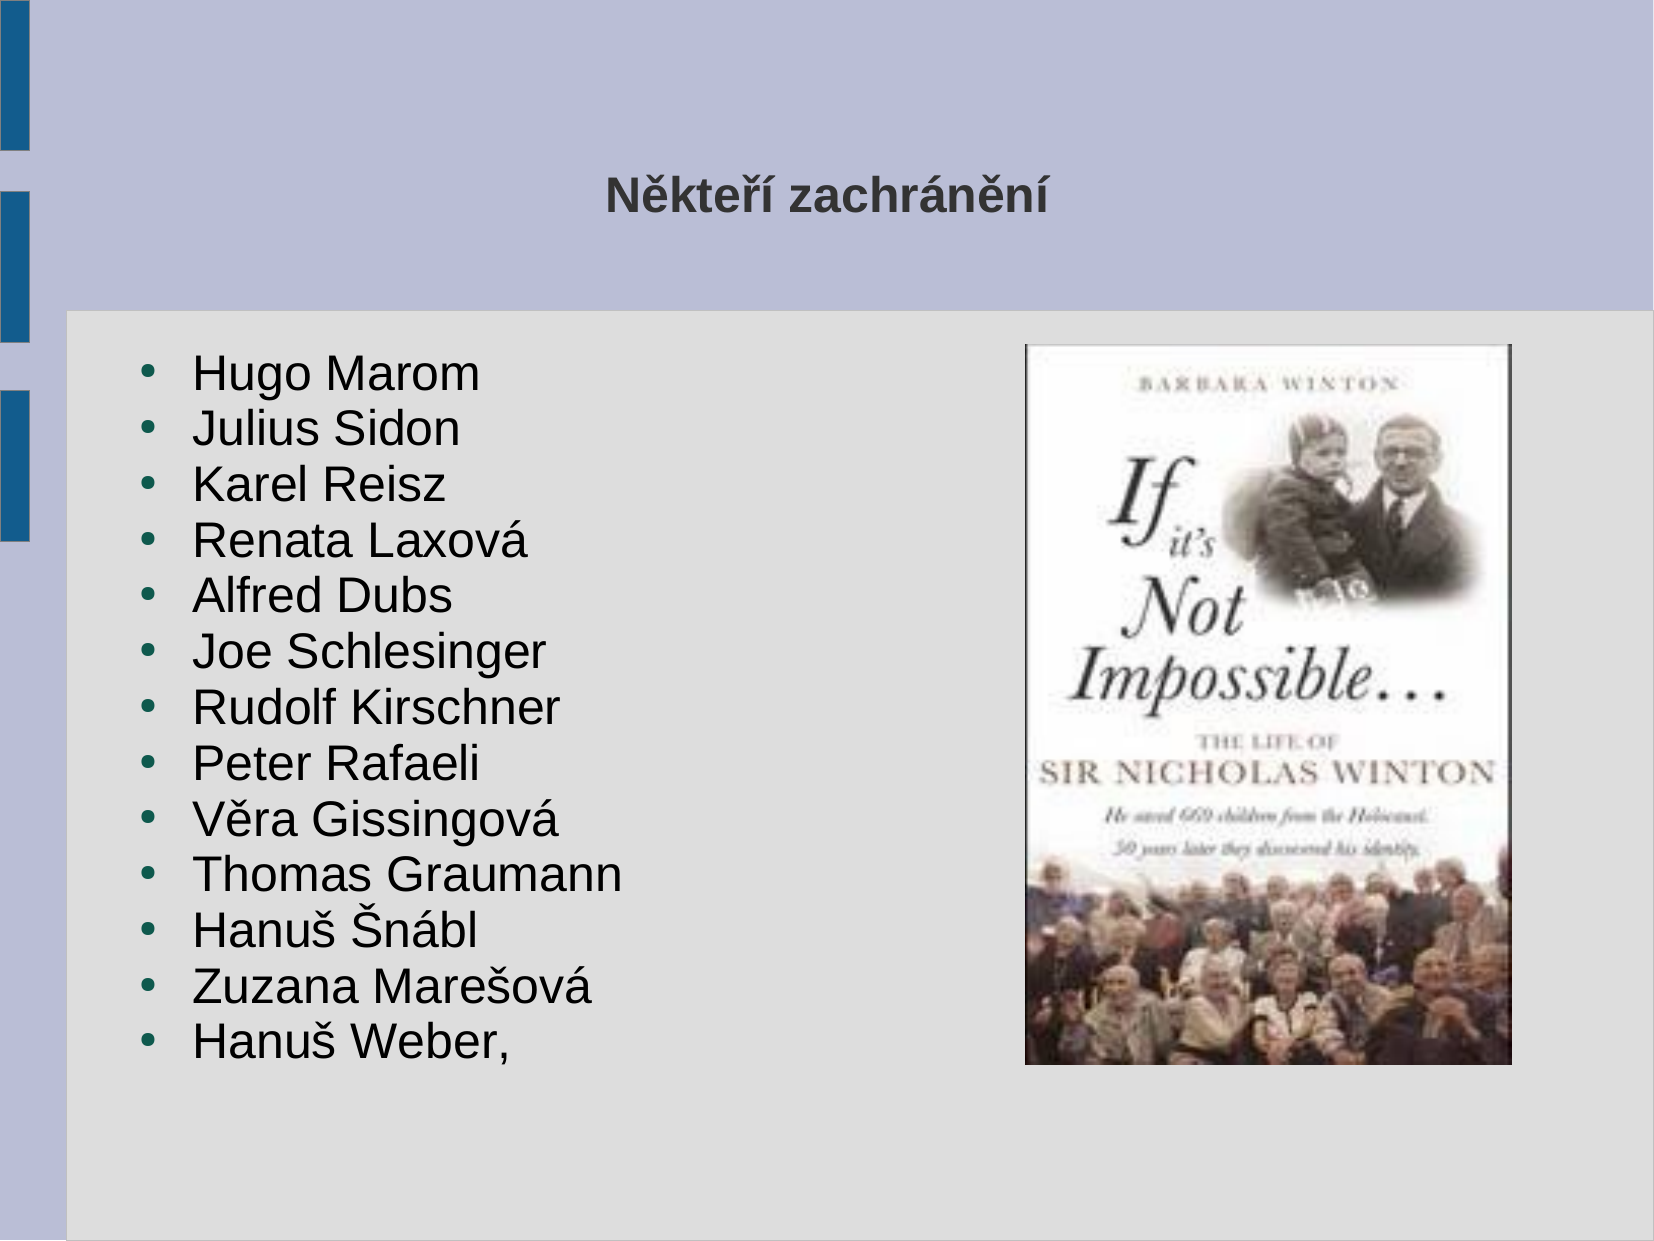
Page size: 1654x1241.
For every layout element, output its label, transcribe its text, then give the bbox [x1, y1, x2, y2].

picture [1025, 344, 1512, 1065]
list Hugo Marom Julius Sidon Karel Reisz Renata Laxová Alfred Dubs Joe Schlesinger Rudolf Kirschner Peter Rafaeli Věra Gissingová Thomas Graumann Hanuš Šnábl Zuzana Marešová Hanuš Weber, [121, 344, 1534, 1127]
title Někteří zachránění [121, 91, 1534, 299]
